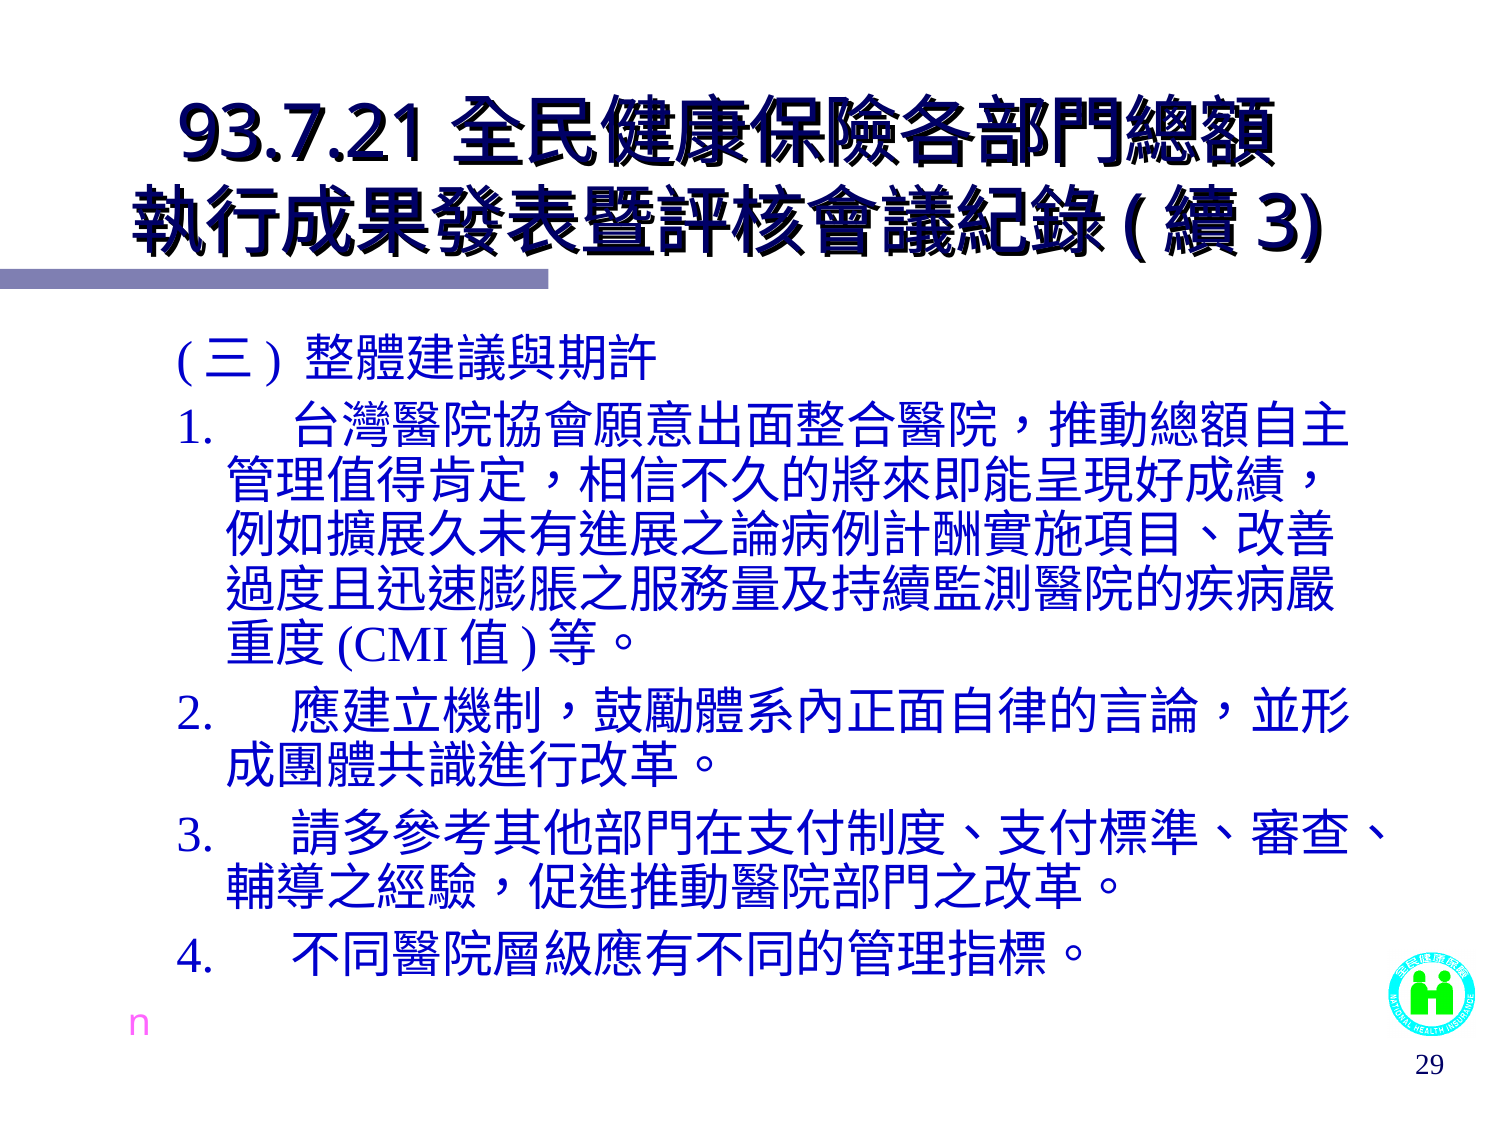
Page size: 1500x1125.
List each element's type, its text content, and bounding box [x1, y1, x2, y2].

text_box [1400, 1037, 1476, 1125]
list (三) 整體建議與期許 1. 台灣醫院協會願意出面整合醫院，推動總額自主管理值得肯定，相信不久的將來即能呈現好成績，例如擴展久未有進展之論病例計酬實施項目、改善過度且迅速膨脹之服務量及持續監測醫院的疾病嚴重度(CMI值)等。 2. 應建立機制，鼓勵體系內正面自律的言論，並形成團體共識進行改革。 3. 請多參考其他部門在支付制度、支付標準、審查、輔導之經驗，促進推動醫院部門之改革。 4. 不同醫院層級應有不同的管理指標。 [112, 324, 1388, 1000]
title 93.7.21全民健康保險各部門總額 執行成果發表暨評核會議紀錄(續3) [87, 75, 1363, 263]
